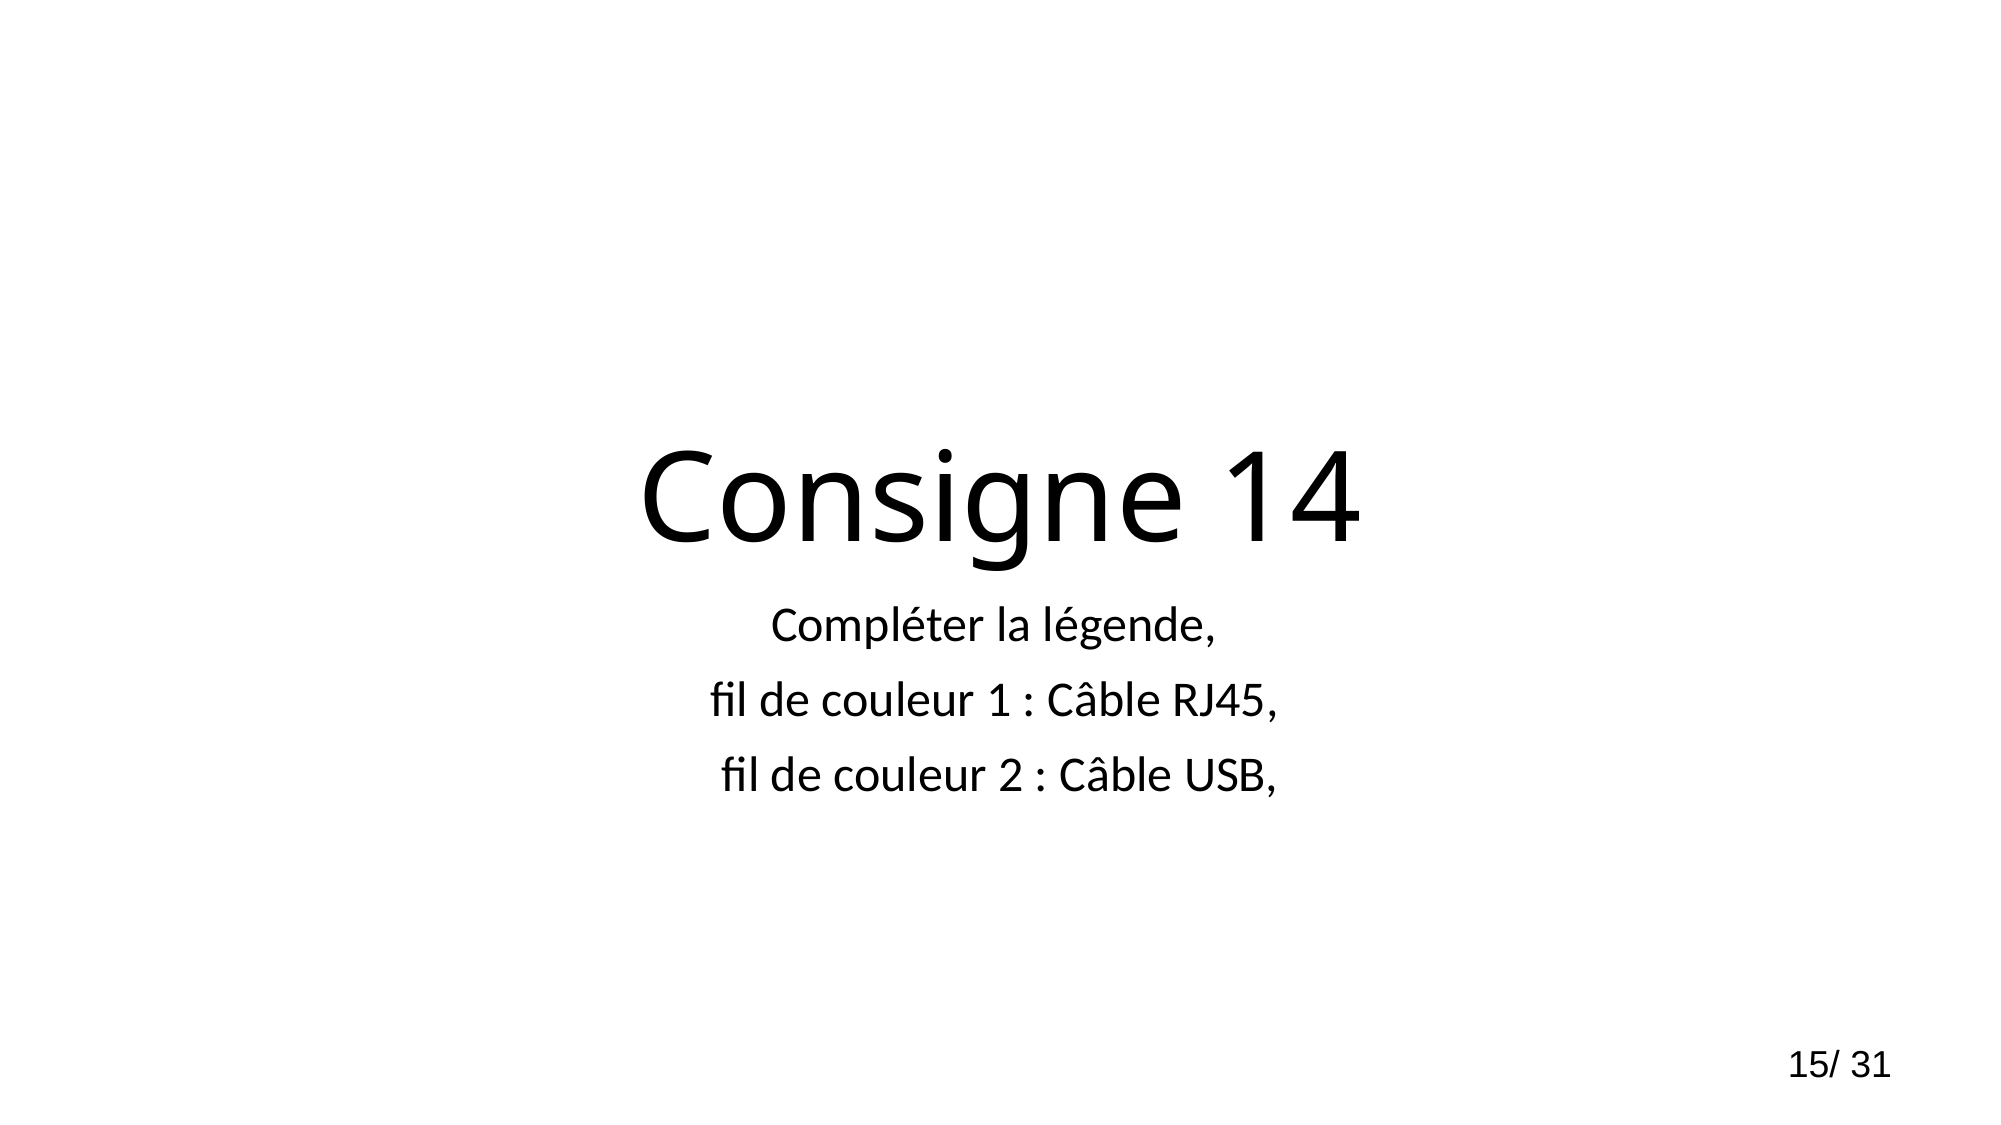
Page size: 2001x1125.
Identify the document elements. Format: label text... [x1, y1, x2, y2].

subtitle Compléter la légende, fil de couleur 1 : Câble RJ45, fil de couleur 2 : Câble USB, [249, 590, 1750, 863]
title Consigne 14 [249, 184, 1750, 576]
text_box 31/ 31 [1830, 1035, 1979, 1093]
